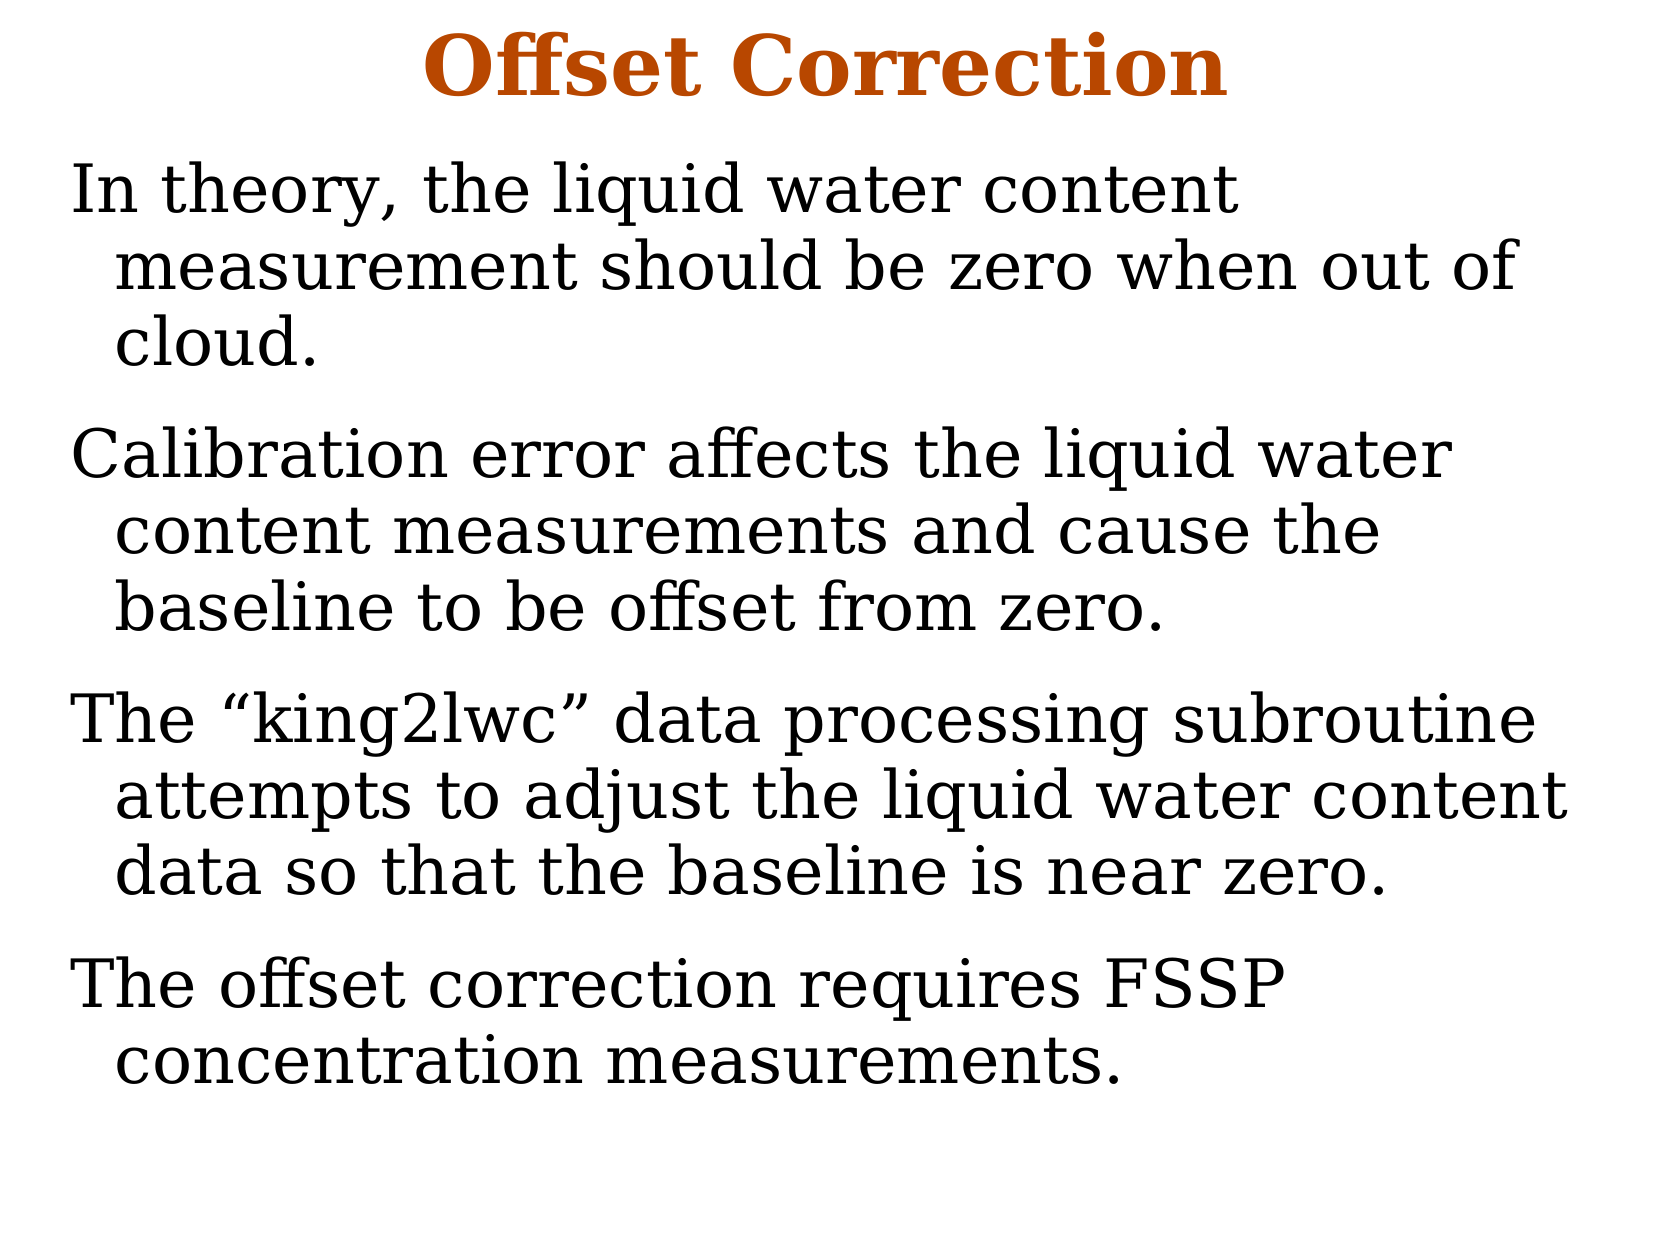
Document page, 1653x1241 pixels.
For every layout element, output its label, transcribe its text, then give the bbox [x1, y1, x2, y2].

text_box In theory, the liquid water content measurement should be zero when out of cloud. Calibration error affects the liquid water content measurements and cause the baseline to be offset from zero. The “king2lwc” data processing subroutine attempts to adjust the liquid water content data so that the baseline is near zero. The offset correction requires FSSP concentration measurements. [0, 152, 1653, 1099]
text_box Offset Correction [0, 18, 1653, 115]
